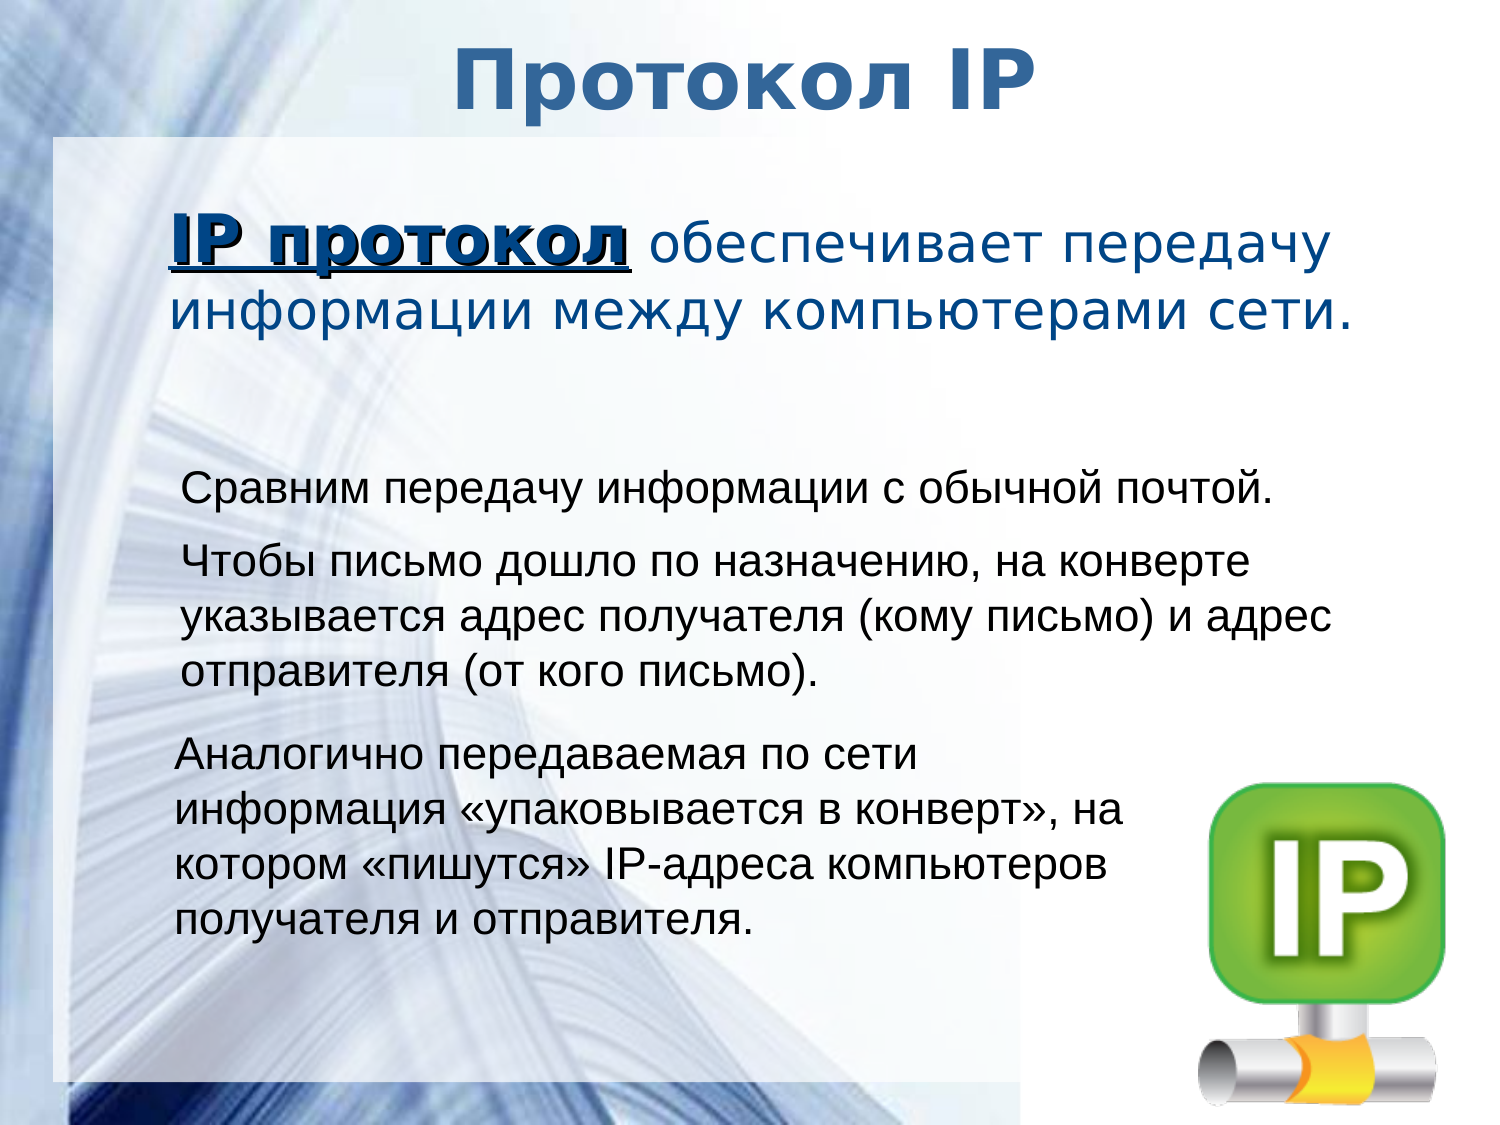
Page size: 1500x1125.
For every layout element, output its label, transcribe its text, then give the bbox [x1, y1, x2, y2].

picture [0, 0, 1500, 1125]
text_box Сравним передачу информации с обычной почтой. Чтобы письмо дошло по назначению, на конверте указывается адрес получателя (кому письмо) и адрес отправителя (от кого письмо). [165, 450, 1430, 703]
text_box IP протокол обеспечивает передачу информации между компьютерами сети. [153, 188, 1394, 595]
text_box Протокол IP [435, 19, 1053, 134]
text_box Аналогично передаваемая по сети информация «упаковывается в конверт», на котором «пишутся» IP-адреса компьютеров получателя и отправителя. [159, 716, 1140, 1024]
